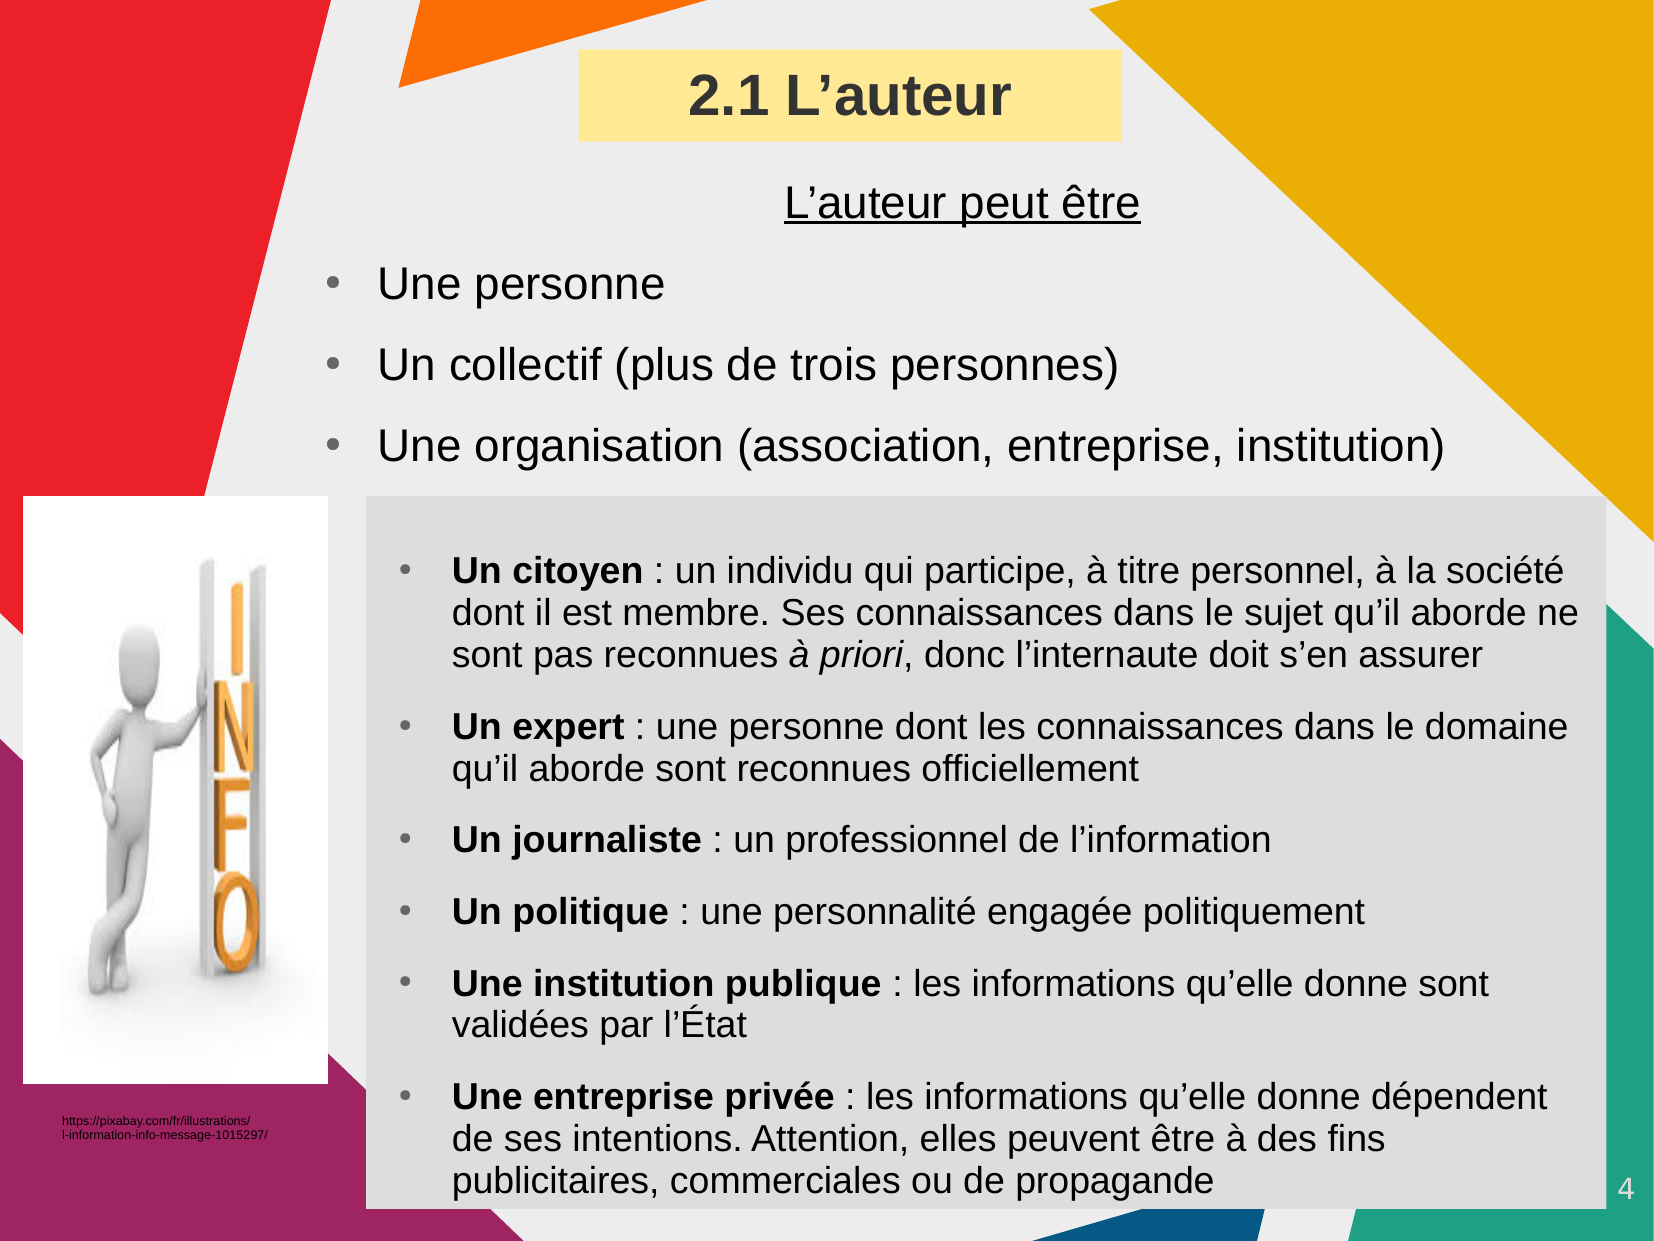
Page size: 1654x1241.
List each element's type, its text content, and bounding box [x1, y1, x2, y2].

list L’auteur peut être Une personne Un collectif (plus de trois personnes) Une organisation (association, entreprise, institution) [307, 177, 1548, 473]
text_box Un citoyen : un individu qui participe, à titre personnel, à la société dont il est membre. Ses connaissances dans le sujet qu’il aborde ne sont pas reconnues à priori, donc l’internaute doit s’en assurer Un expert : une personne dont les connaissances dans le domaine qu’il aborde sont reconnues officiellement Un journaliste : un professionnel de l’information Un politique : une personnalité engagée politiquement Une institution publique : les informations qu’elle donne sont validées par l’État Une entreprise privée : les informations qu’elle donne dépendent de ses intentions. Attention, elles peuvent être à des fins publicitaires, commerciales ou de propagande [366, 496, 1607, 1209]
picture [23, 496, 328, 1084]
title 2.1 L’auteur [578, 49, 1123, 142]
text_box https://pixabay.com/fr/illustrations/l-information-info-message-1015297/ [47, 1106, 343, 1170]
